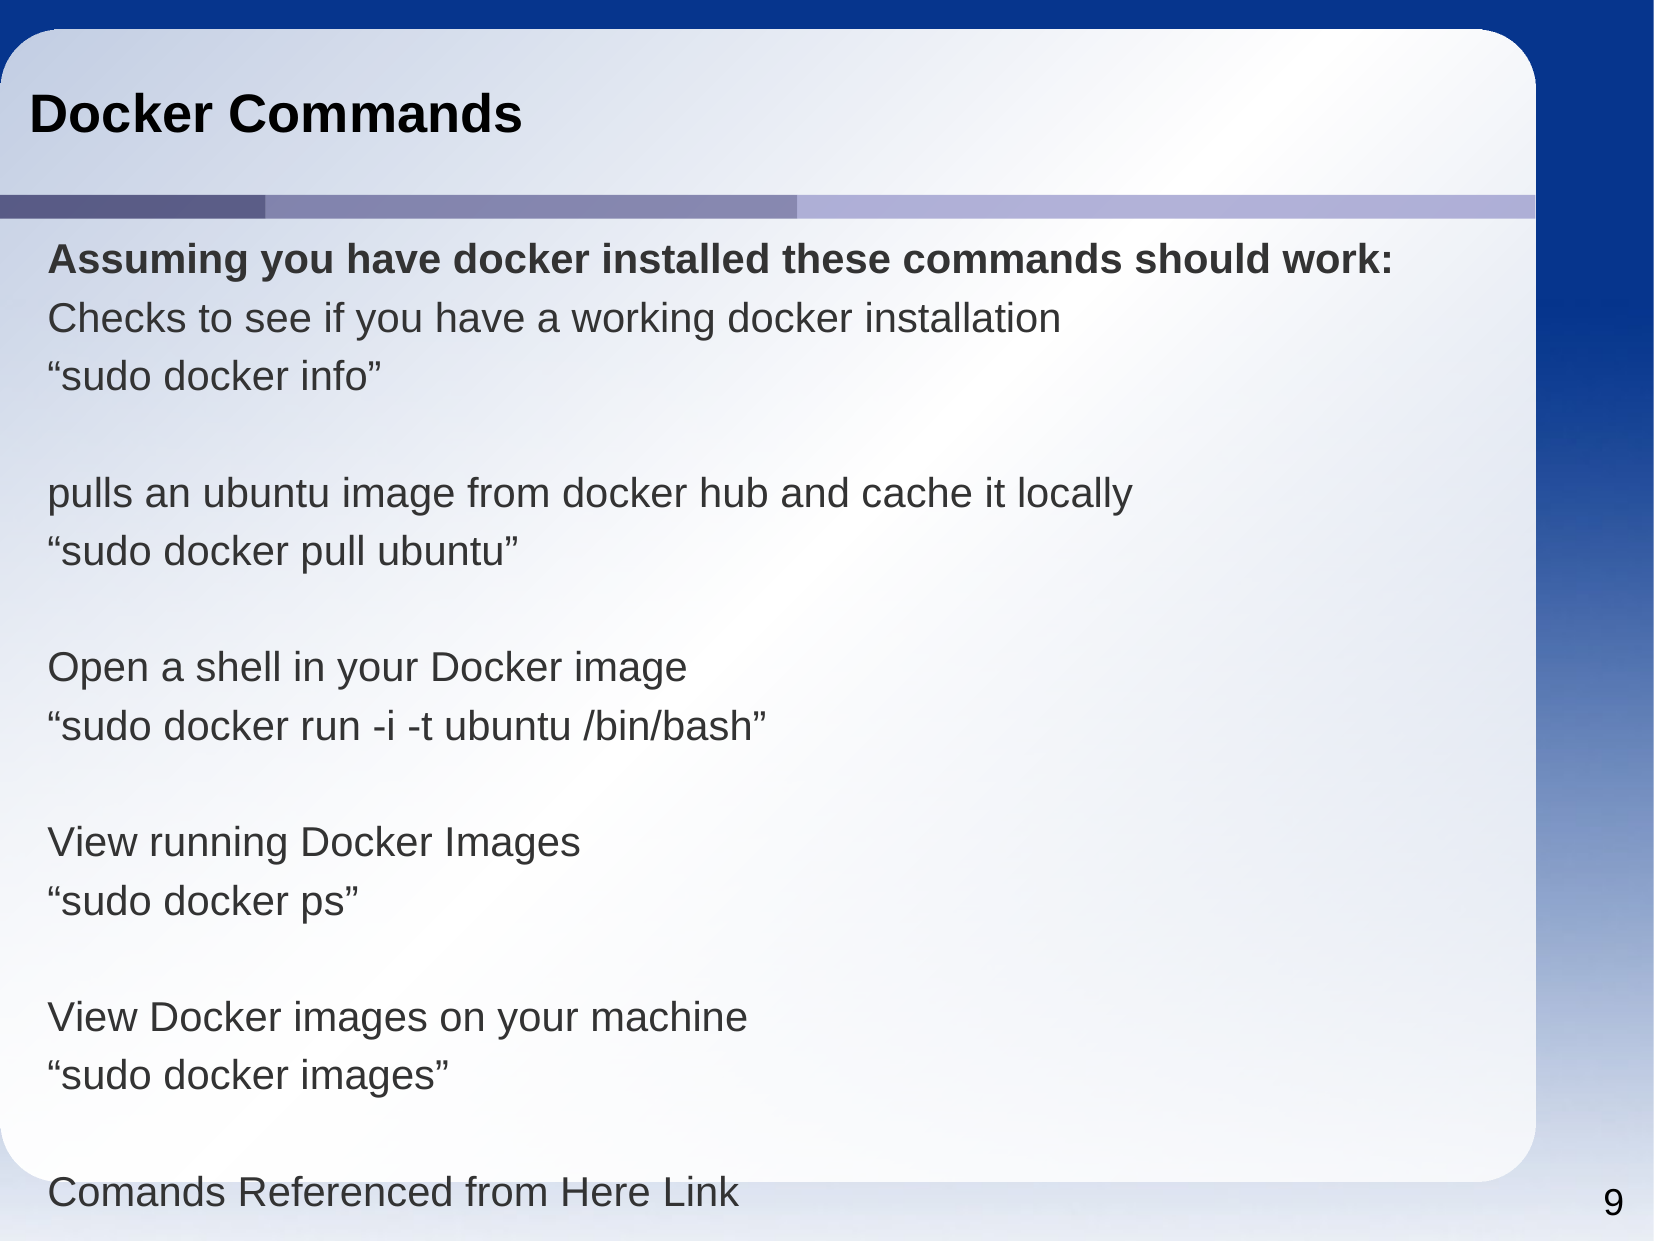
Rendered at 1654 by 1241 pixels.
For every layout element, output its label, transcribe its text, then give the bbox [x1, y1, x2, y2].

picture [0, 0, 1654, 1241]
list Assuming you have docker installed these commands should work: Checks to see if you have a working docker installation “sudo docker info” pulls an ubuntu image from docker hub and cache it locally “sudo docker pull ubuntu” Open a shell in your Docker image “sudo docker run -i -t ubuntu /bin/bash” View running Docker Images “sudo docker ps” View Docker images on your machine “sudo docker images” Comands Referenced from Here Link [29, 236, 1506, 1225]
title Docker Commands [29, 49, 1506, 178]
